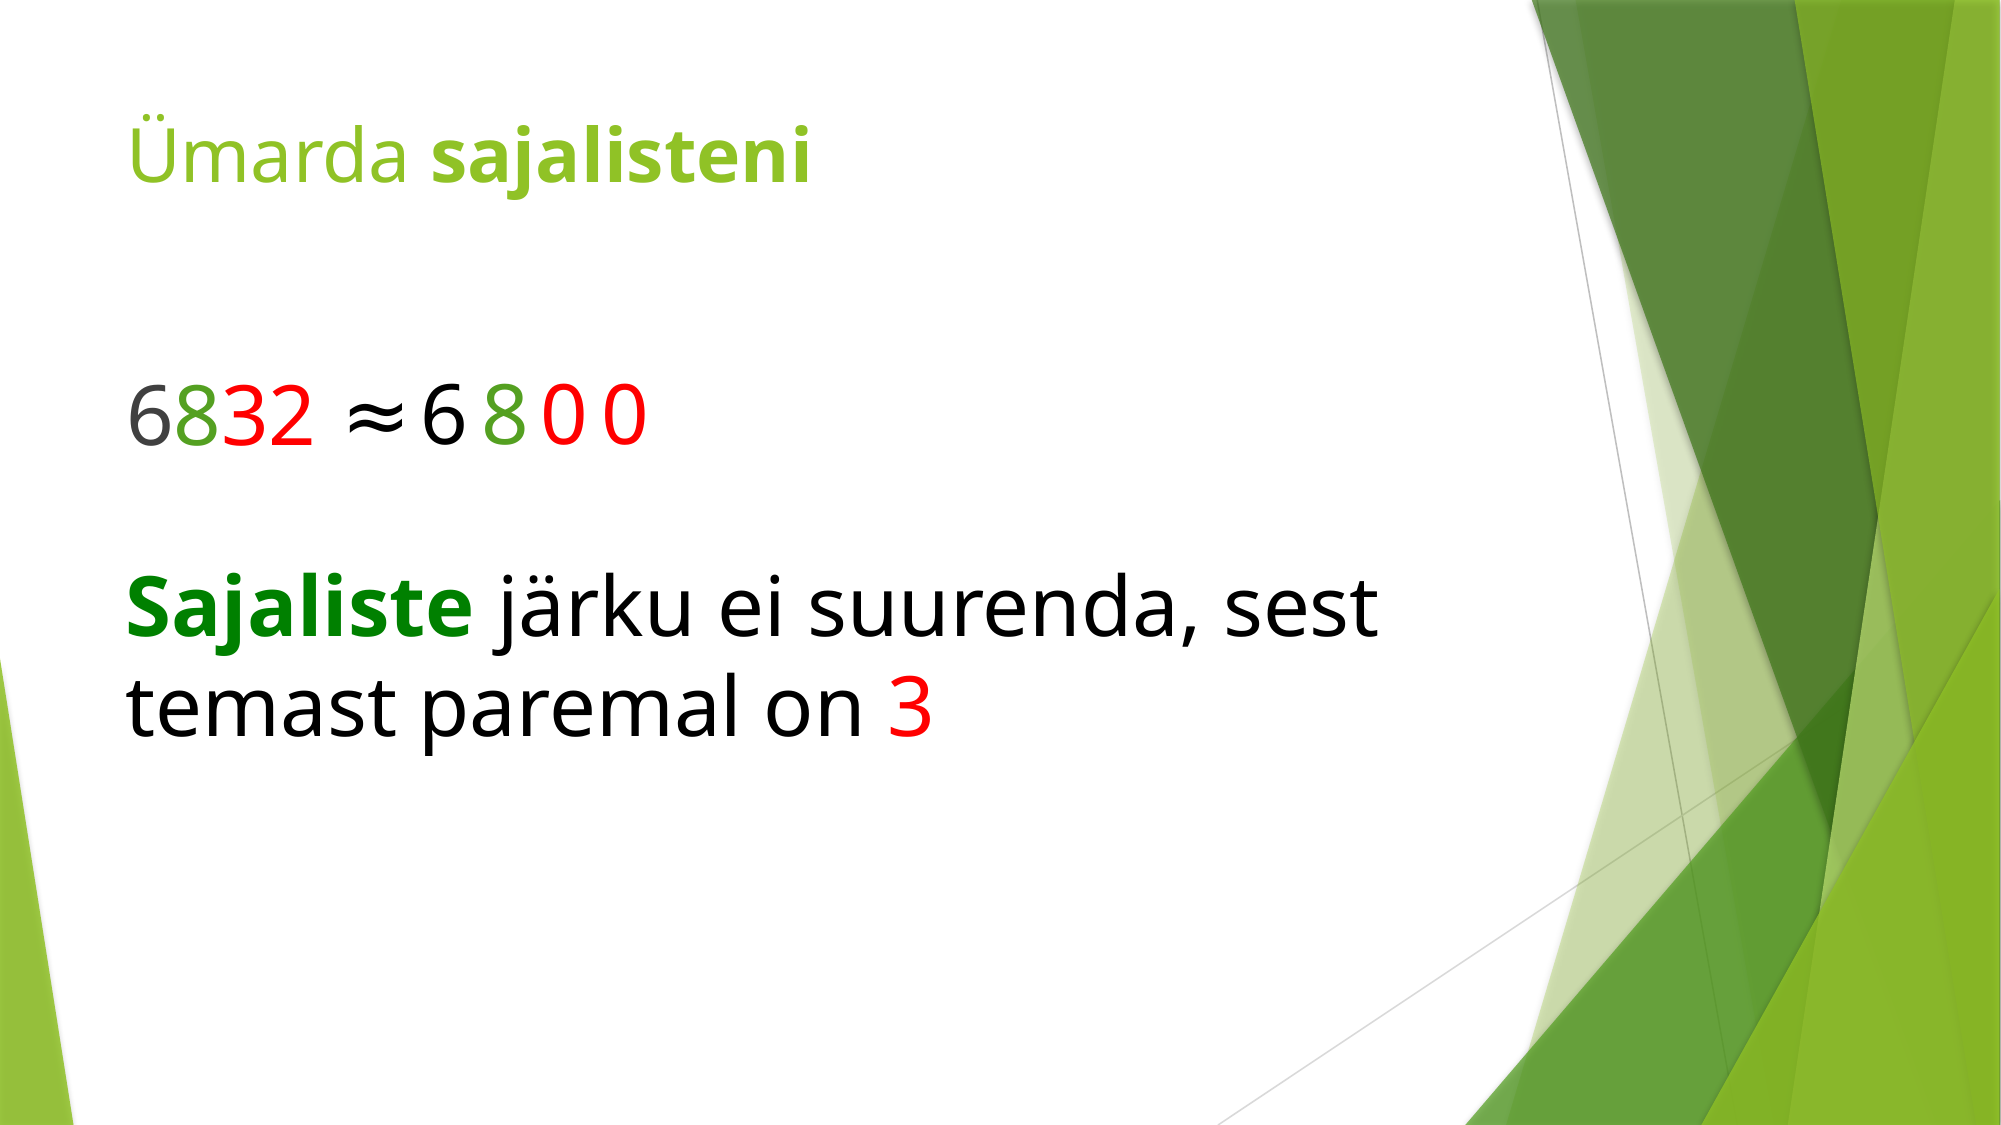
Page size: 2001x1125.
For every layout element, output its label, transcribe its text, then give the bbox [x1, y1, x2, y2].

text_box 0 [525, 354, 586, 469]
text_box Sajaliste järku ei suurenda, sest temast paremal on 3 [111, 546, 1504, 761]
text_box 8 [467, 354, 525, 469]
text_box ≈ [326, 354, 460, 470]
list 6832 [111, 354, 348, 471]
text_box 0 [586, 354, 656, 469]
title Ümarda sajalisteni [111, 99, 1522, 317]
text_box 6 [405, 354, 467, 469]
